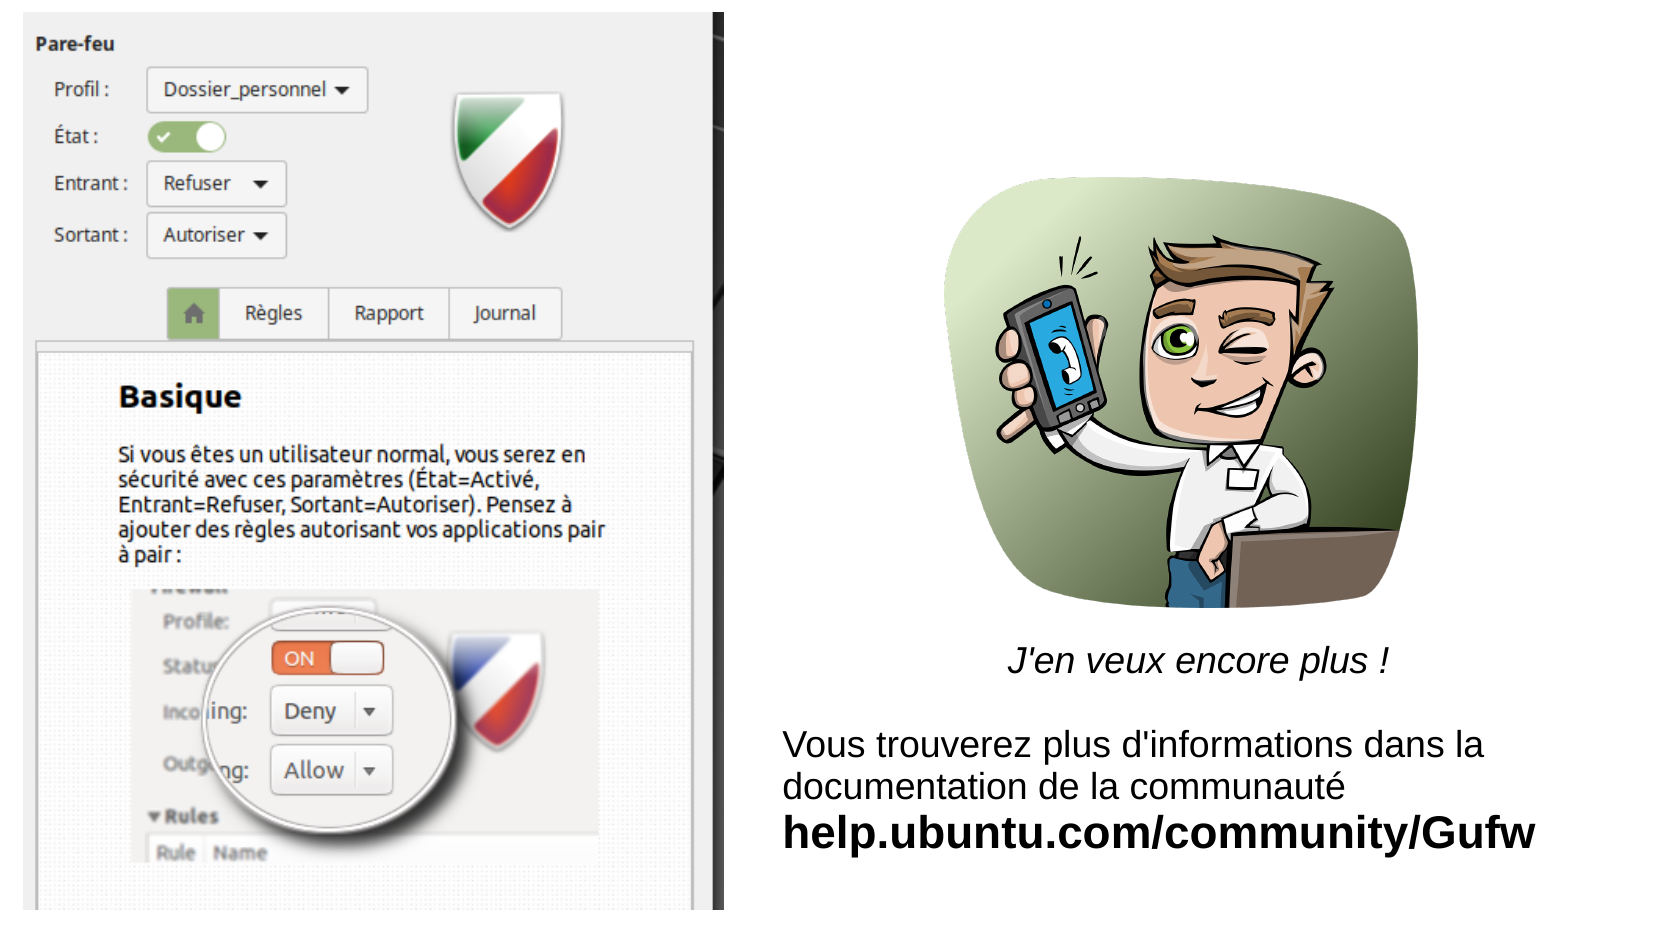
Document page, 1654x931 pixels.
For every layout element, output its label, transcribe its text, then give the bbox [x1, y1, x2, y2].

picture [23, 12, 724, 910]
text_box J'en veux encore plus ! Vous trouverez plus d'informations dans la documentation de la communauté help.ubuntu.com/community/Gufw [767, 632, 1630, 867]
picture [944, 177, 1418, 608]
